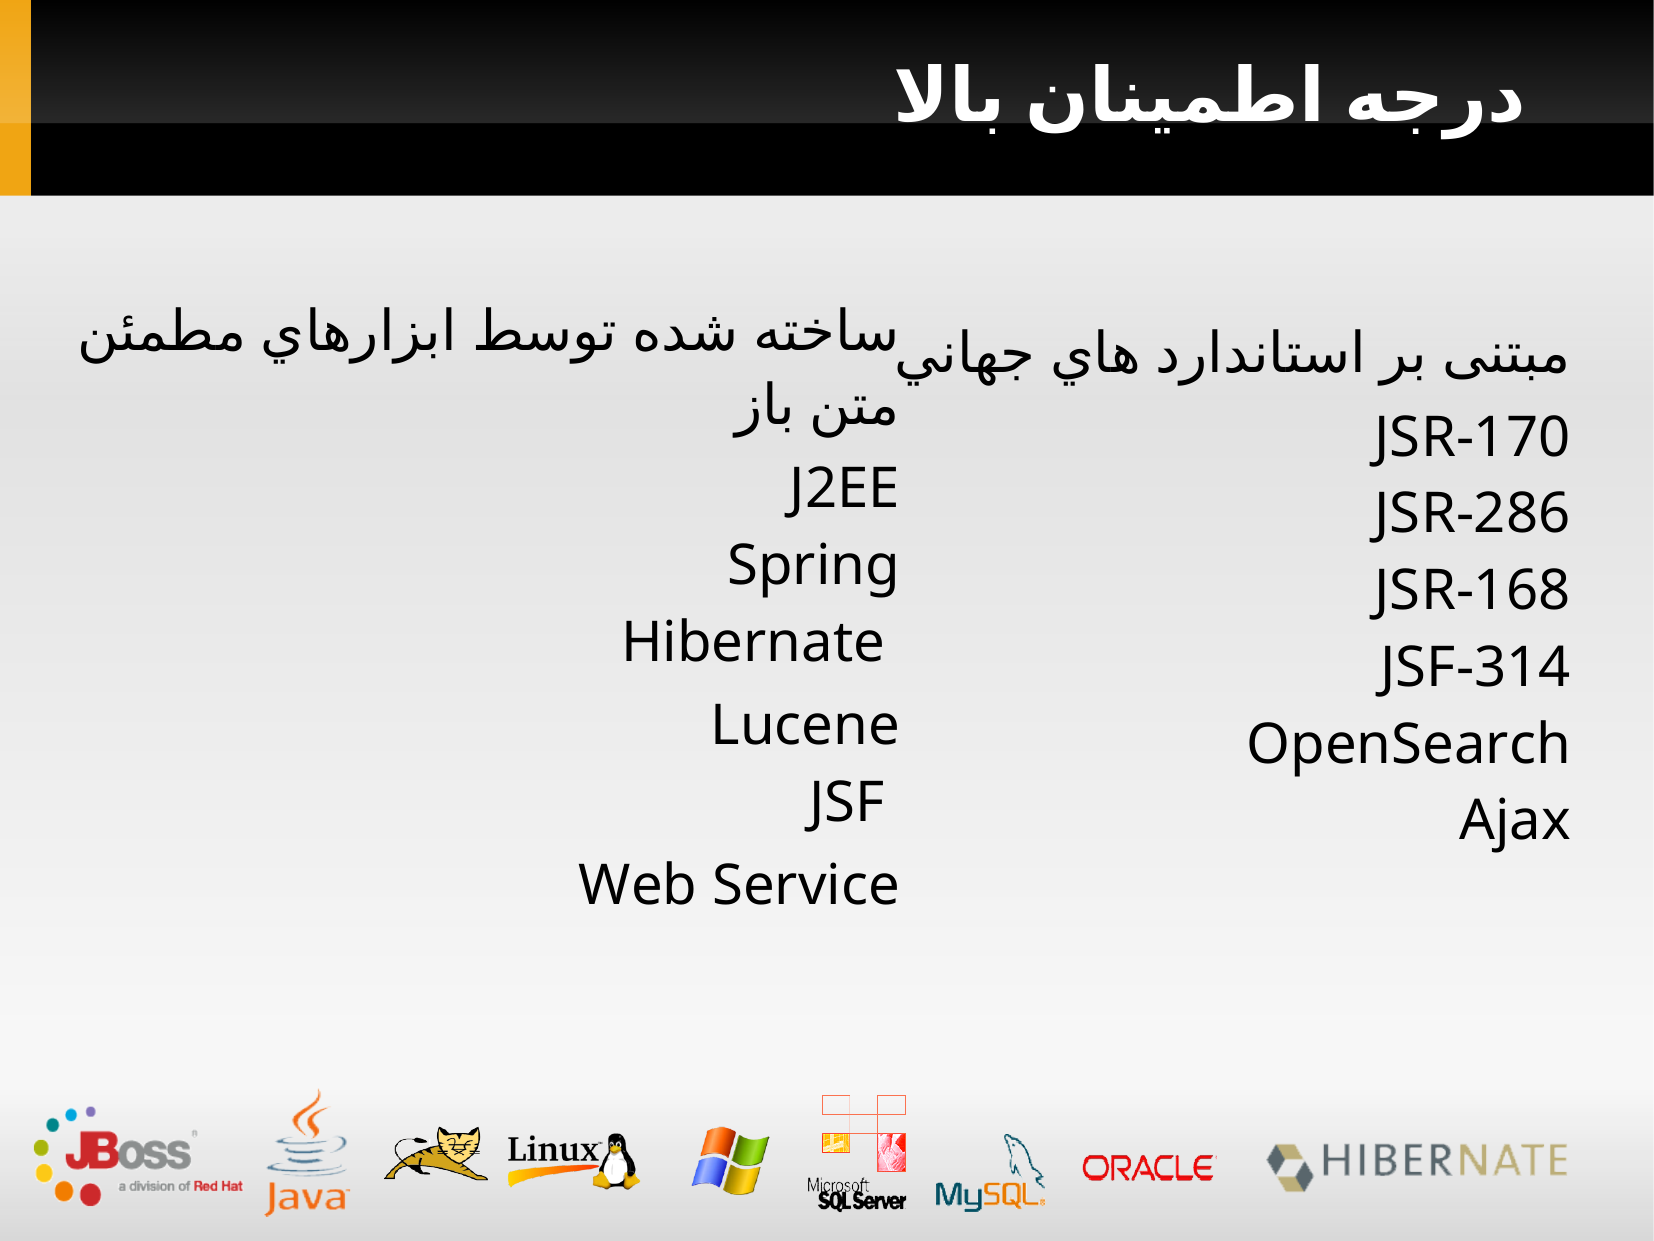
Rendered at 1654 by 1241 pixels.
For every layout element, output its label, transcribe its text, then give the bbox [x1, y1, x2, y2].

title درجه اطمينان بالا [76, 7, 1565, 200]
subtitle مبتنی بر استاندارد هاي جهاني JSR-170 JSR-286 JSR-168 JSF-314 OpenSearch Ajax [862, 187, 1571, 992]
picture [0, 0, 1654, 1241]
text_box ساخته شده توسط ابزارهاي مطمئن متن باز J2EE Spring Hibernate Lucene JSF Web Service [75, 208, 901, 1013]
